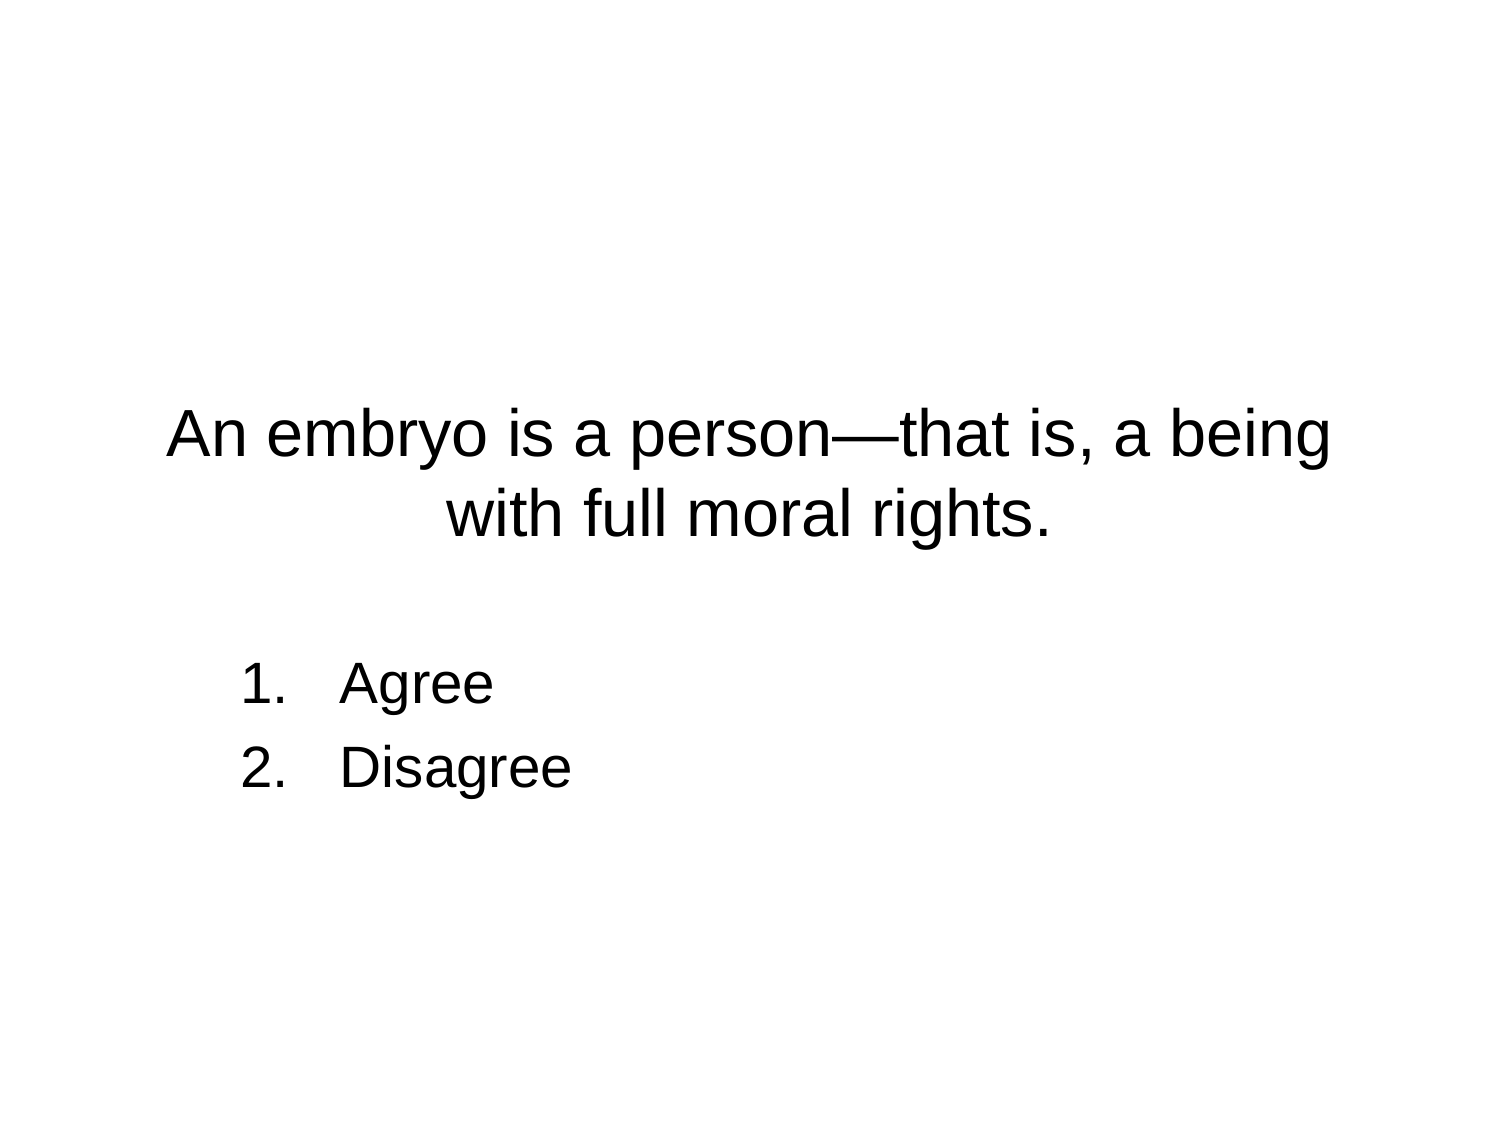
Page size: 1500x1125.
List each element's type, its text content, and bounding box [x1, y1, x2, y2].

subtitle Agree Disagree [225, 637, 1276, 925]
title An embryo is a person—that is, a being with full moral rights. [112, 349, 1388, 591]
